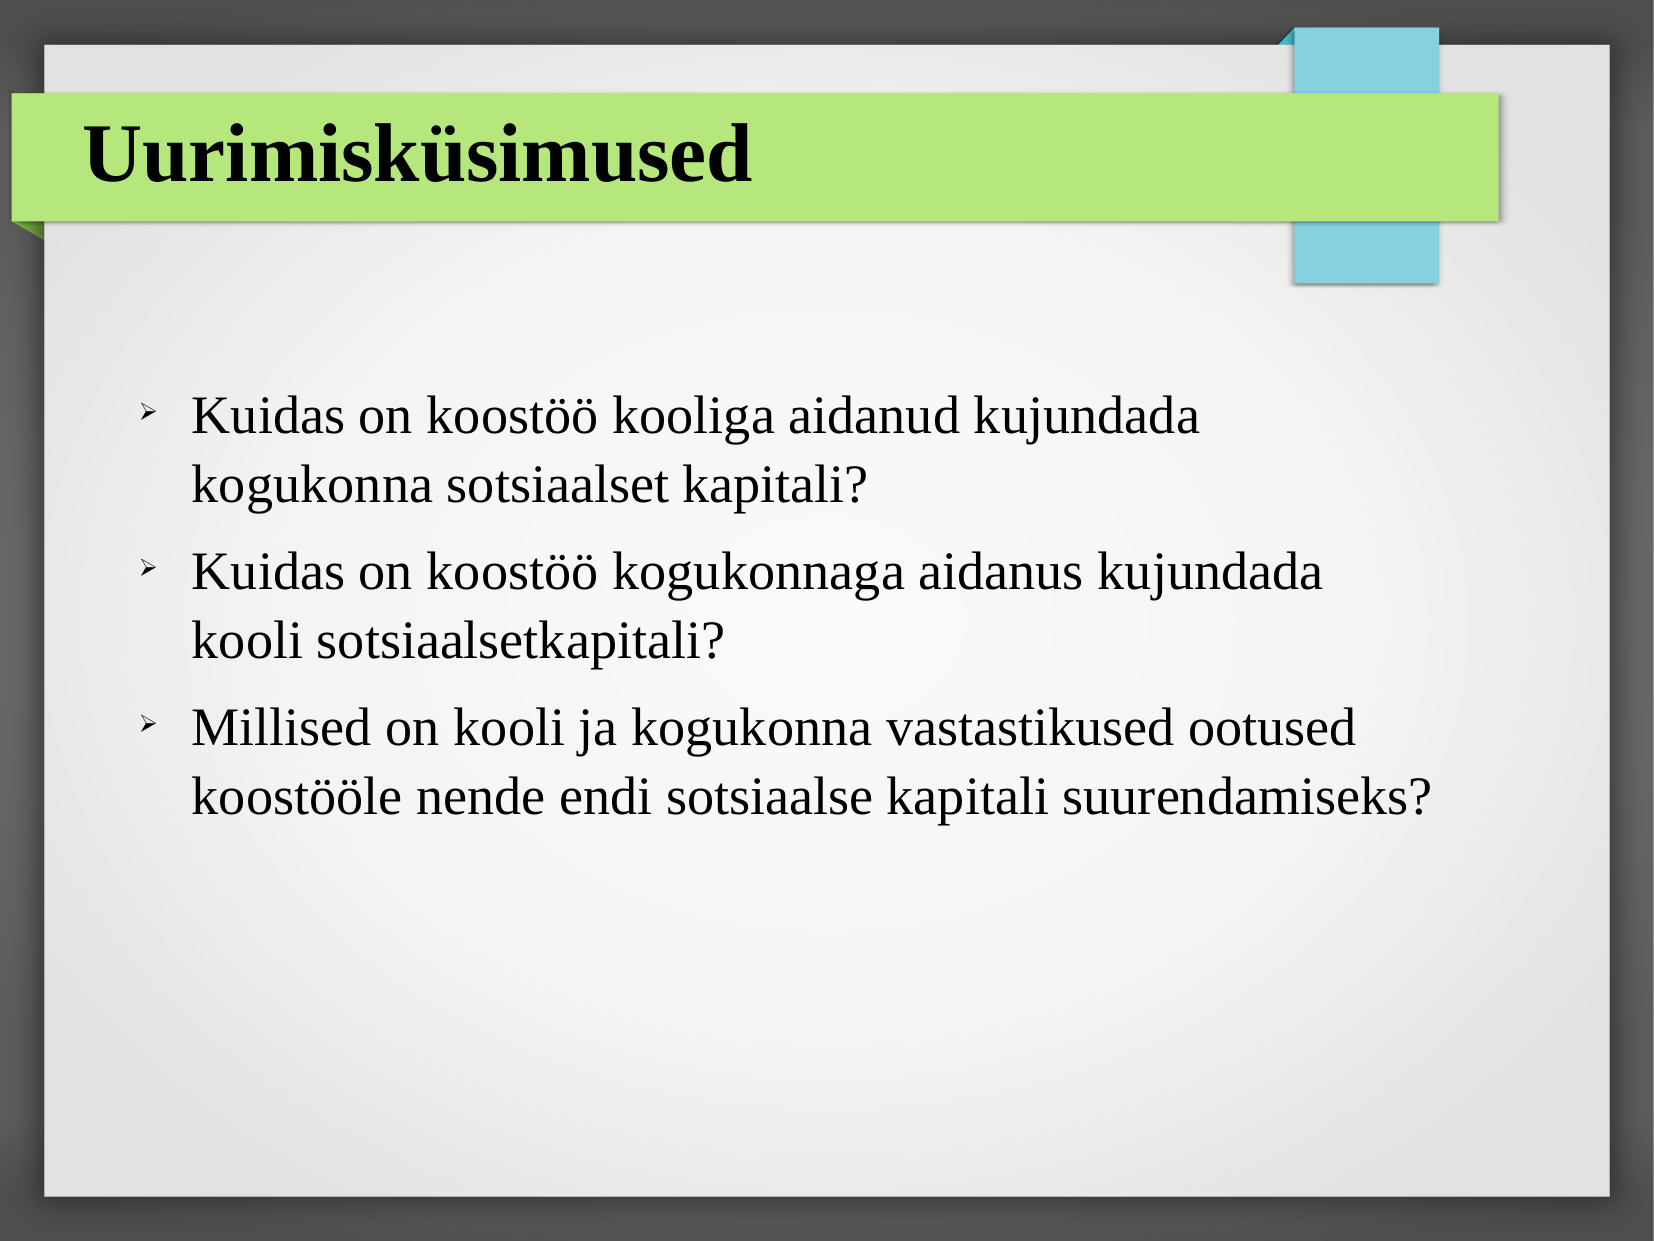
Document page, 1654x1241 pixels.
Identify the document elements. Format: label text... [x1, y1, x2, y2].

text_box Kuidas on koostöö kooliga aidanud kujundada kogukonna sotsiaalset kapitali? Kuidas on koostöö kogukonnaga aidanus kujundada kooli sotsiaalsetkapitali? Millised on kooli ja kogukonna vastastikused ootused koostööle nende endi sotsiaalse kapitali suurendamiseks? [106, 368, 1465, 982]
picture [0, 0, 1654, 1241]
title Uurimisküsimused [82, 94, 1264, 213]
